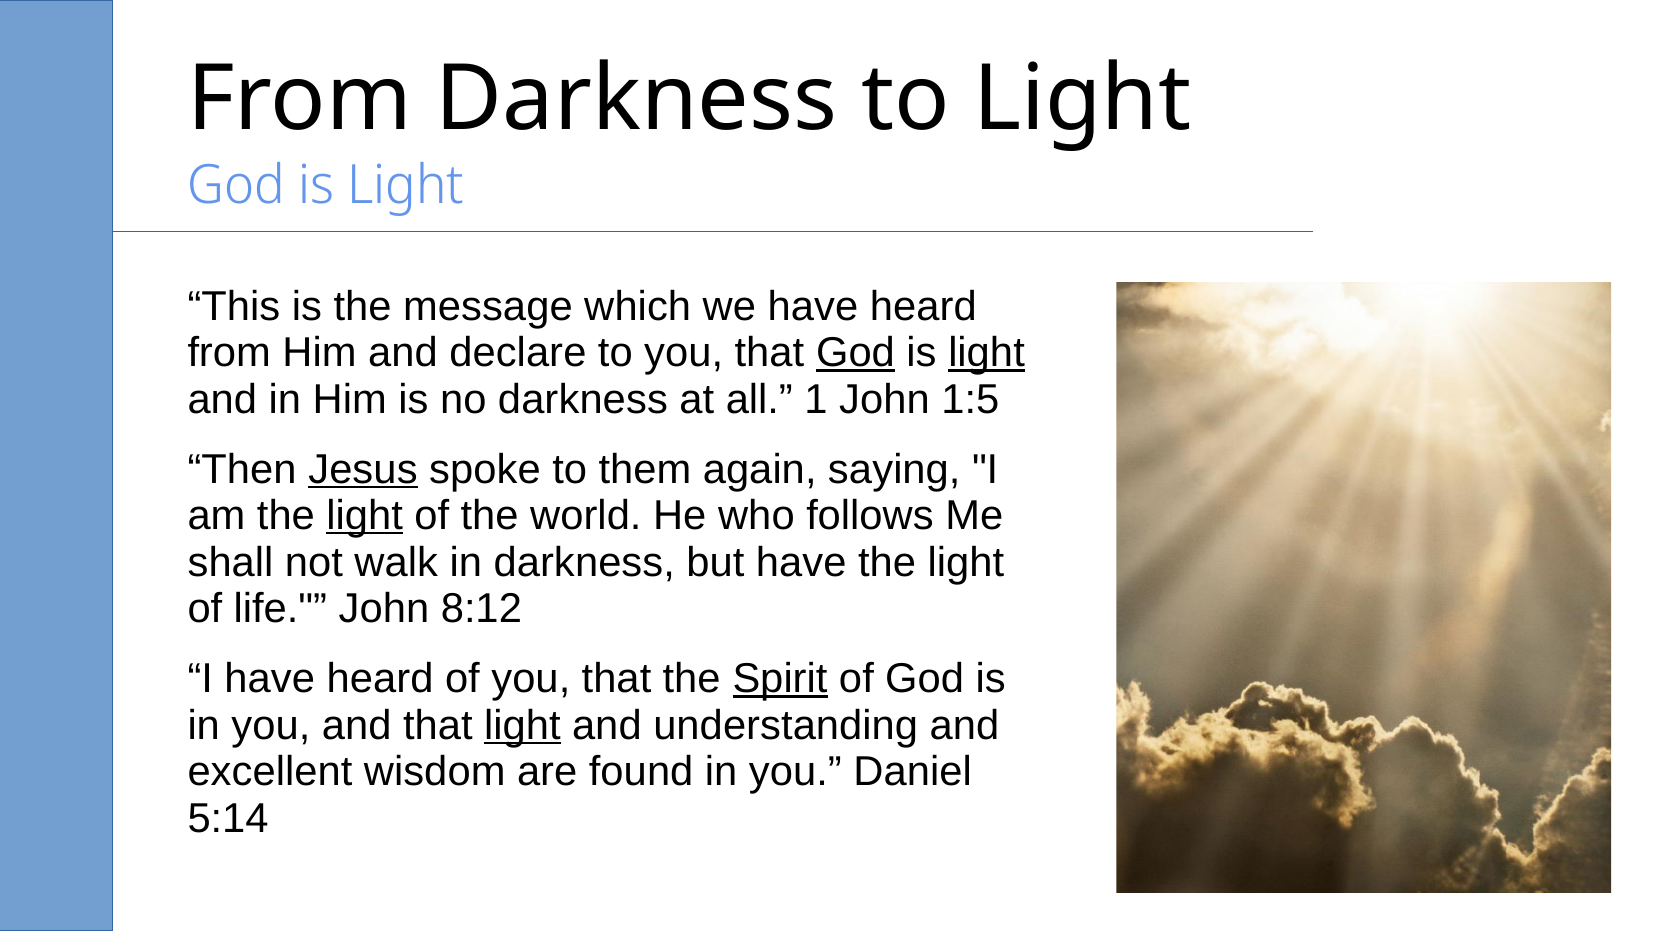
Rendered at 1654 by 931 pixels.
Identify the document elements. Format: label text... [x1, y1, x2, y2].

picture [1116, 282, 1612, 893]
subtitle “This is the message which we have heard from Him and declare to you, that God is light and in Him is no darkness at all.” 1 John 1:5 “Then Jesus spoke to them again, saying, "I am the light of the world. He who follows Me shall not walk in darkness, but have the light of life."” John 8:12 “I have heard of you, that the Spirit of God is in you, and that light and understanding and excellent wisdom are found in you.” Daniel 5:14 [187, 282, 1044, 870]
title From Darkness to Light [187, 33, 1571, 125]
title God is Light [187, 125, 1571, 239]
text_box [0, 0, 113, 931]
